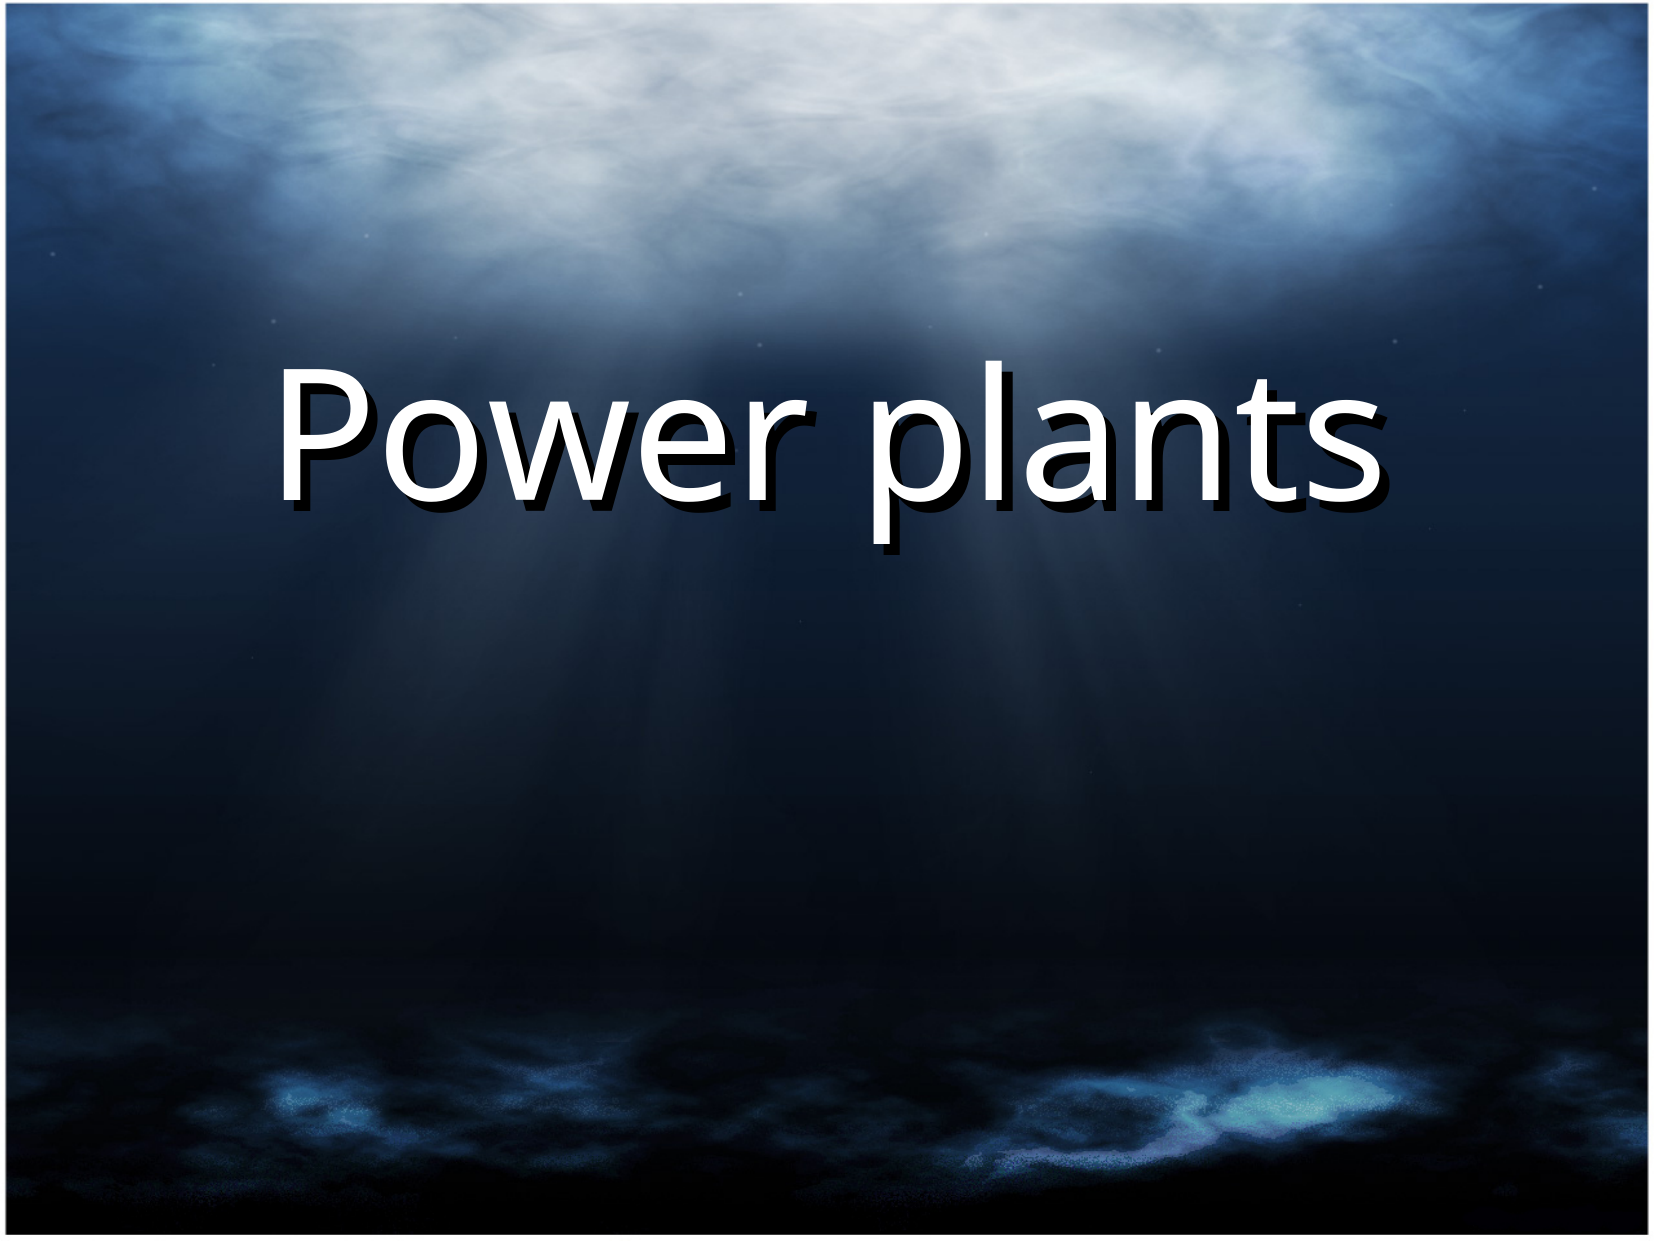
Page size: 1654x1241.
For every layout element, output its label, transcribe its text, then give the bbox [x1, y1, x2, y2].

picture [0, 834, 1654, 1241]
picture [0, 0, 1654, 324]
list Power plants [0, 324, 1654, 834]
